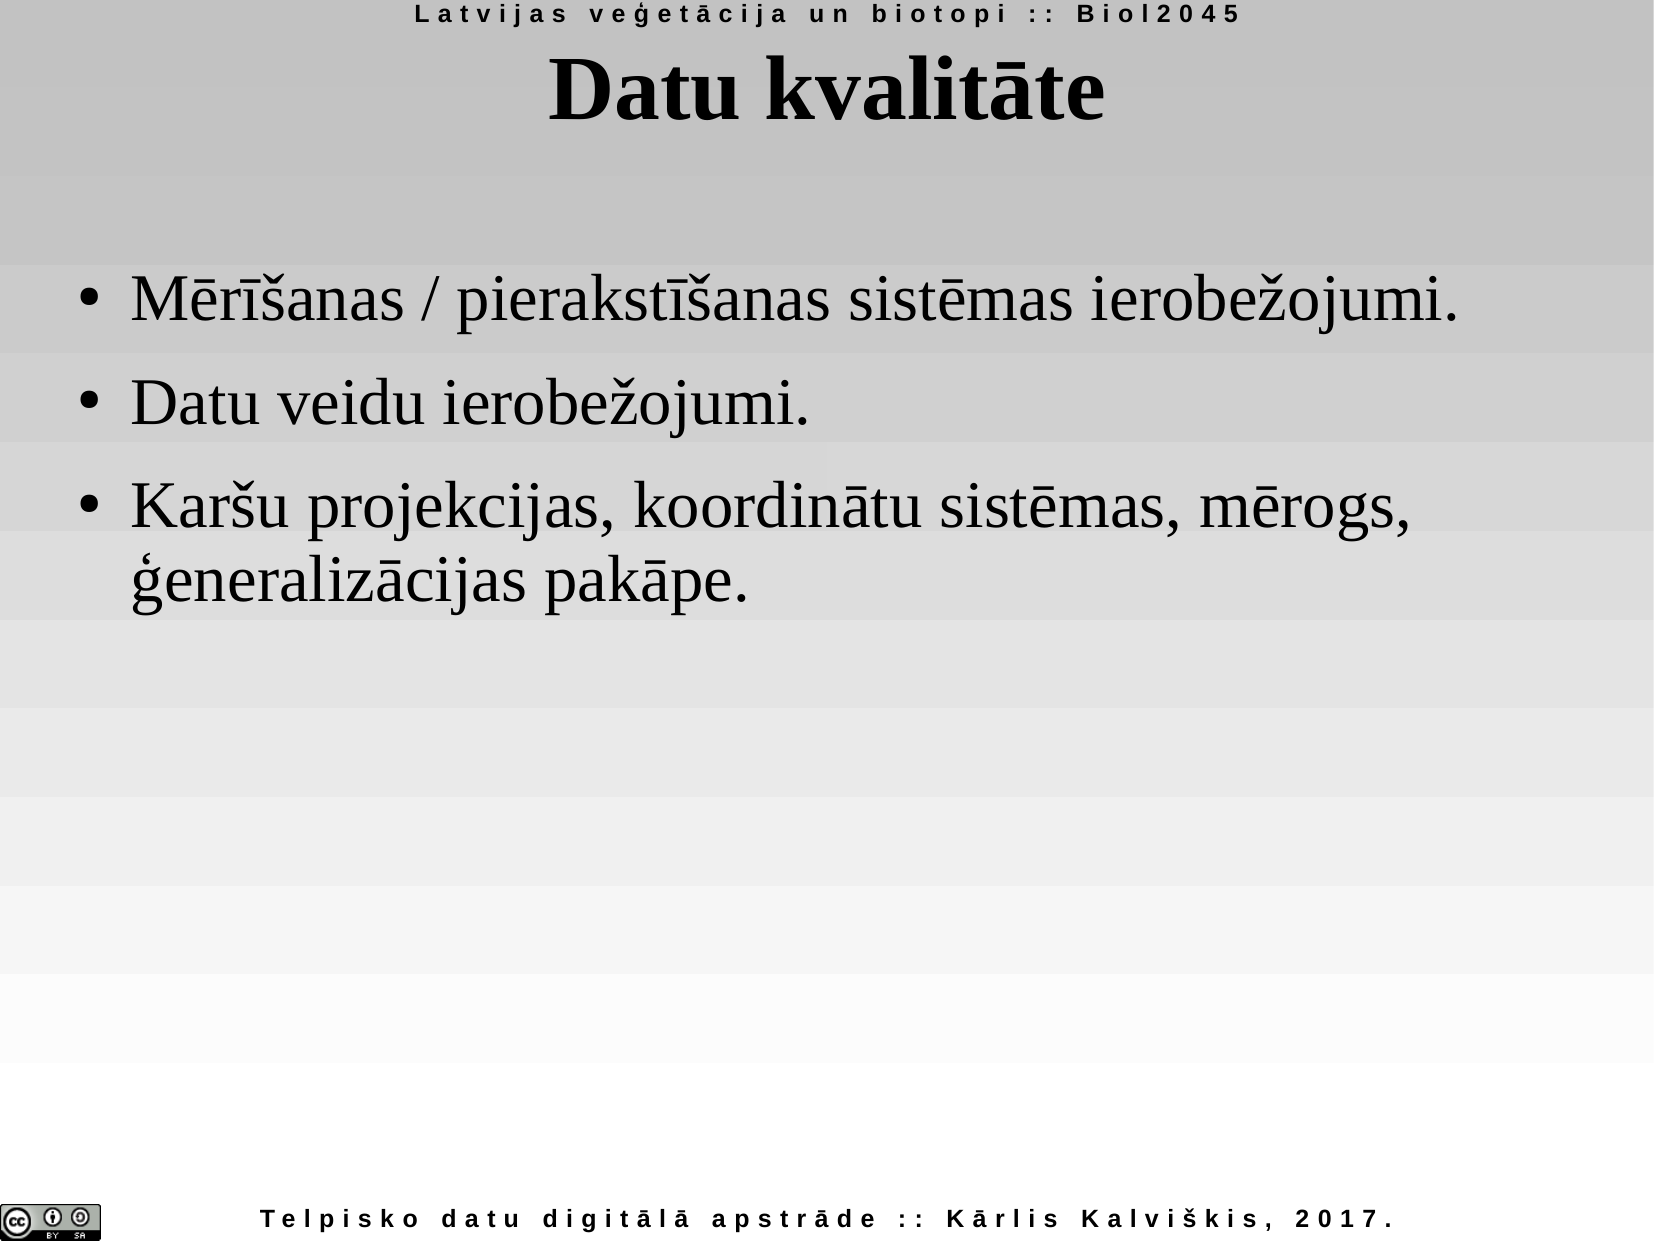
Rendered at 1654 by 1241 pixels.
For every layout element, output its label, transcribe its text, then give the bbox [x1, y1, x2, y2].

picture [0, 0, 1654, 1241]
list Mērīšanas / pierakstīšanas sistēmas ierobežojumi. Datu veidu ierobežojumi. Karšu projekcijas, koordinātu sistēmas, mērogs, ģeneralizācijas pakāpe. [59, 261, 1596, 1175]
title Datu kvalitāte [59, 37, 1596, 246]
